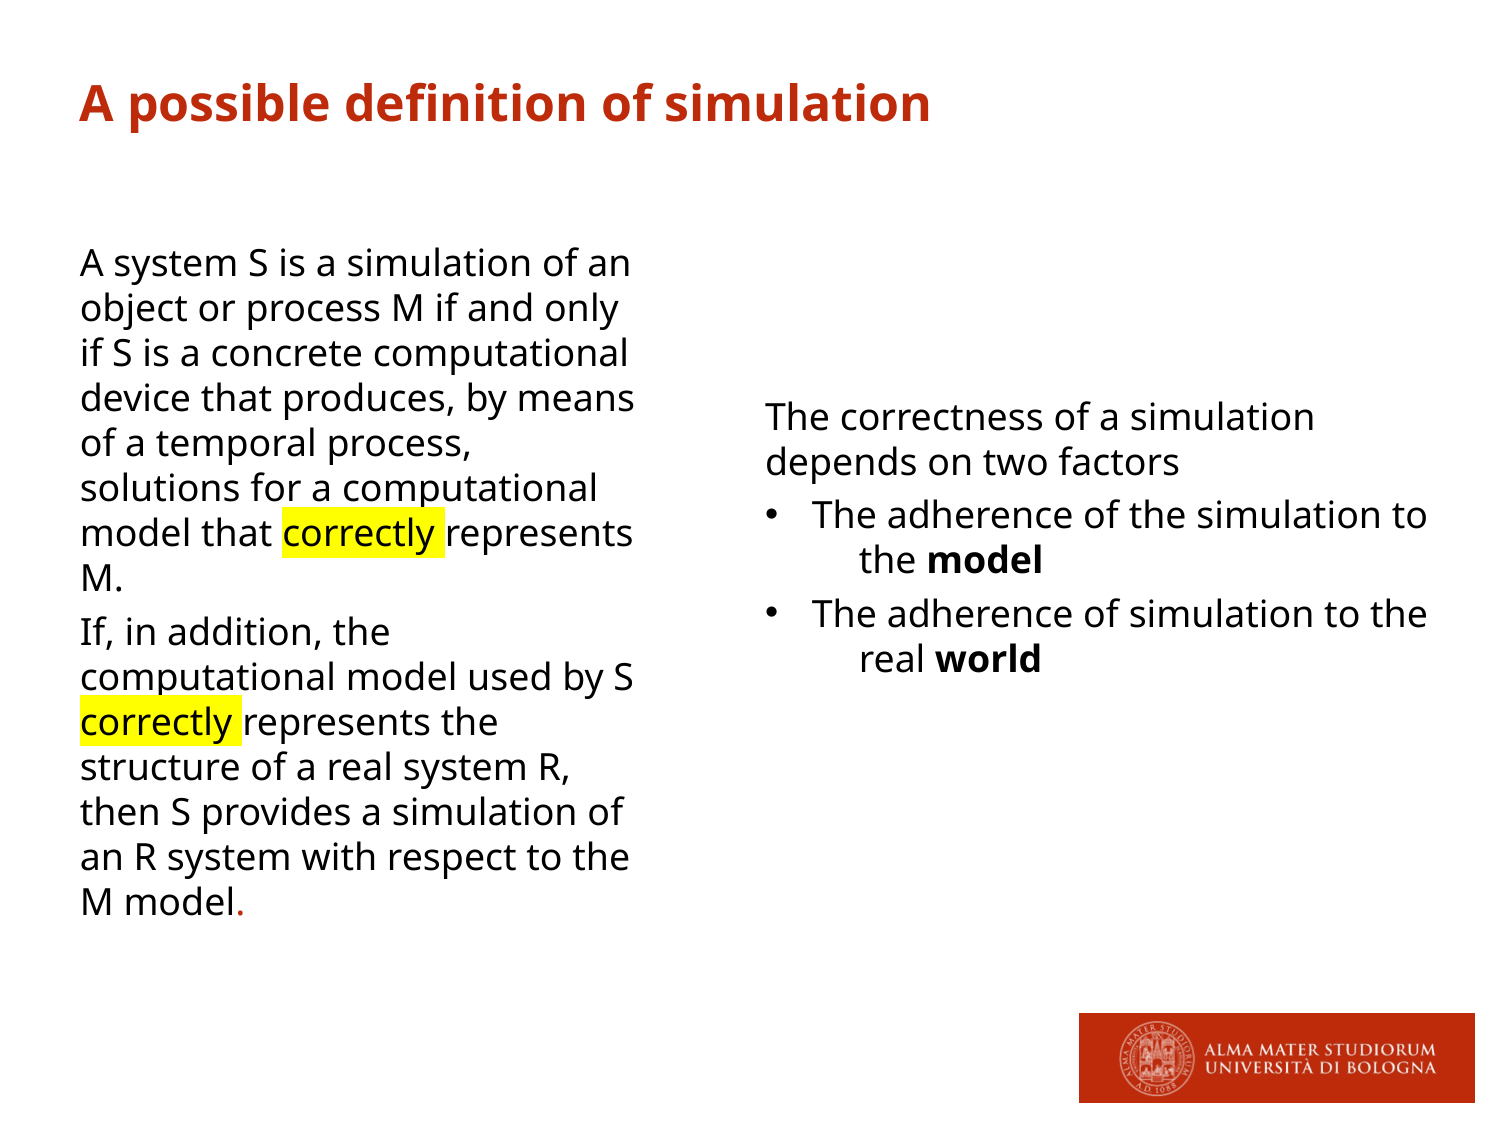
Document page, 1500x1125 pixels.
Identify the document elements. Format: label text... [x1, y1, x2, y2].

text_box The correctness of a simulation depends on two factors The adherence of the simulation to the model The adherence of simulation to the real world [750, 385, 1447, 827]
list A possible definition of simulation [64, 78, 1447, 185]
text_box A system S is a simulation of an object or process M if and only if S is a concrete computational device that produces, by means of a temporal process, solutions for a computational model that correctly represents M. If, in addition, the computational model used by S correctly represents the structure of a real system R, then S provides a simulation of an R system with respect to the M model. [64, 231, 656, 988]
